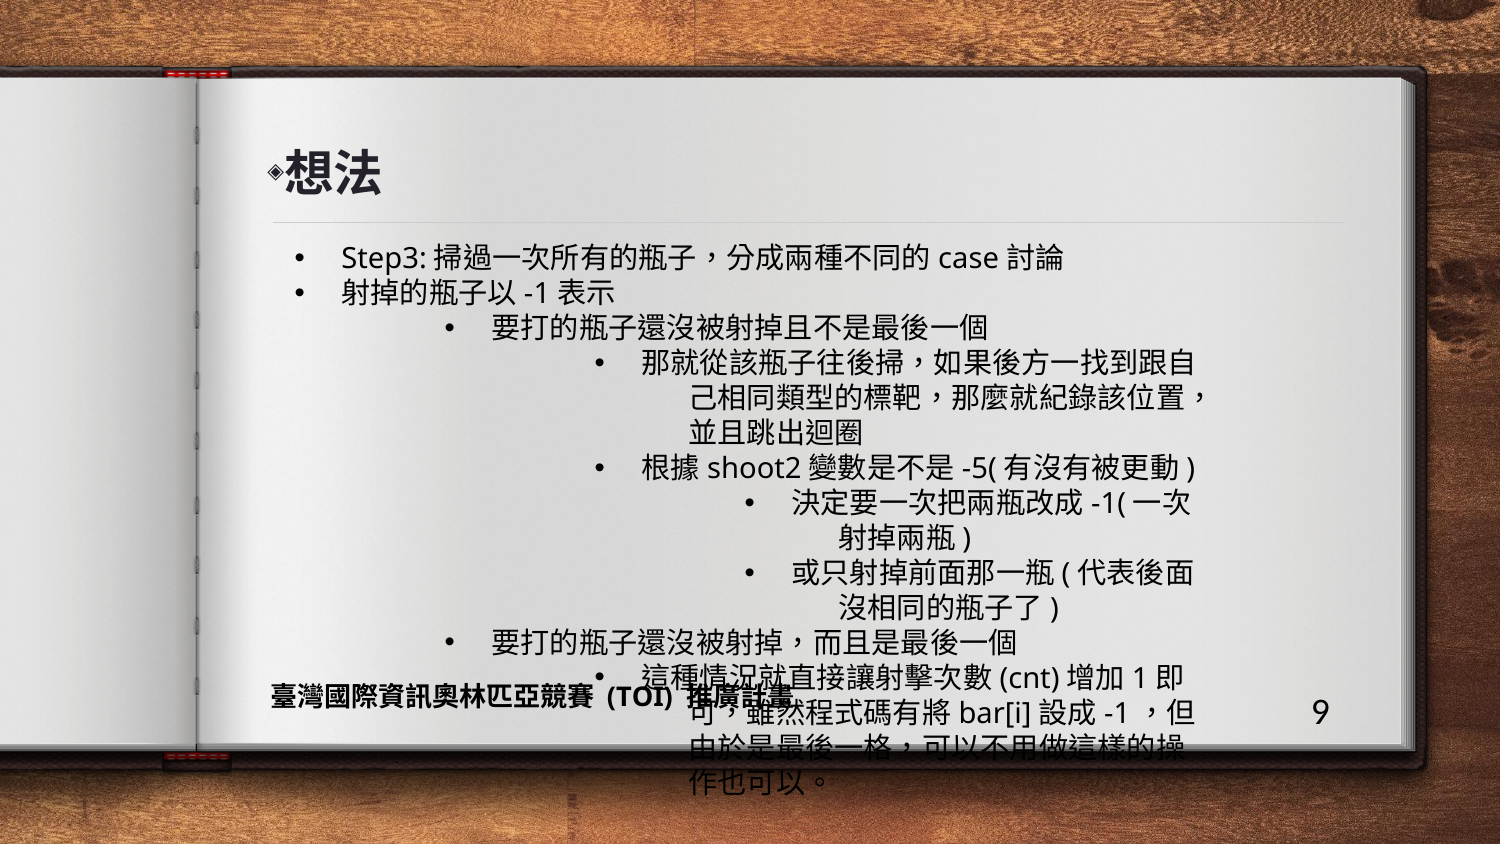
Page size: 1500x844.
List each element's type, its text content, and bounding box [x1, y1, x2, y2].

list 想法 [252, 126, 1194, 216]
text_box [1295, 672, 1386, 737]
text_box Step3:掃過一次所有的瓶子，分成兩種不同的case討論 射掉的瓶子以-1表示 要打的瓶子還沒被射掉且不是最後一個 那就從該瓶子往後掃，如果後方一找到跟自己相同類型的標靶，那麼就紀錄該位置，並且跳出迴圈 根據shoot2變數是不是-5(有沒有被更動) 決定要一次把兩瓶改成-1(一次射掉兩瓶) 或只射掉前面那一瓶(代表後面沒相同的瓶子了) 要打的瓶子還沒被射掉，而且是最後一個 這種情況就直接讓射擊次數(cnt)增加1即可，雖然程式碼有將bar[i]設成-1，但由於是最後一格，可以不用做這樣的操作也可以。 [279, 232, 1221, 672]
